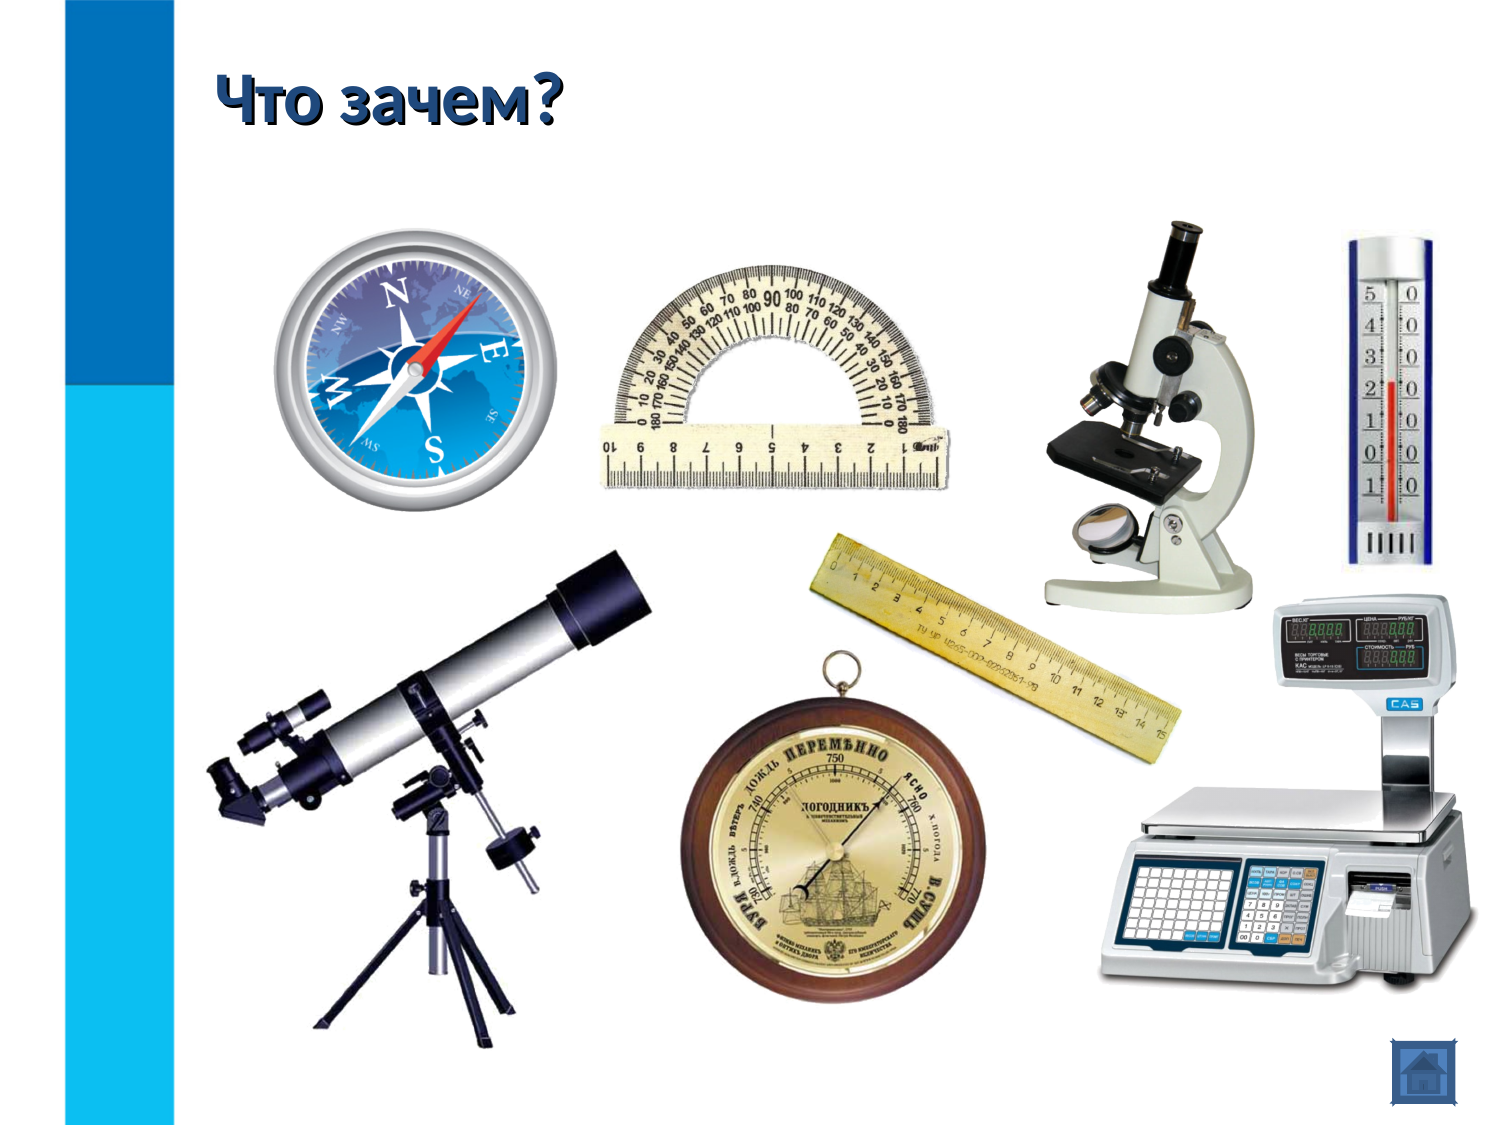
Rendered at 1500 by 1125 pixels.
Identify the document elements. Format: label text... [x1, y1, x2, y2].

text_box [1396, 1042, 1454, 1102]
title Что зачем? [199, 0, 1425, 188]
picture [0, 0, 1500, 1125]
